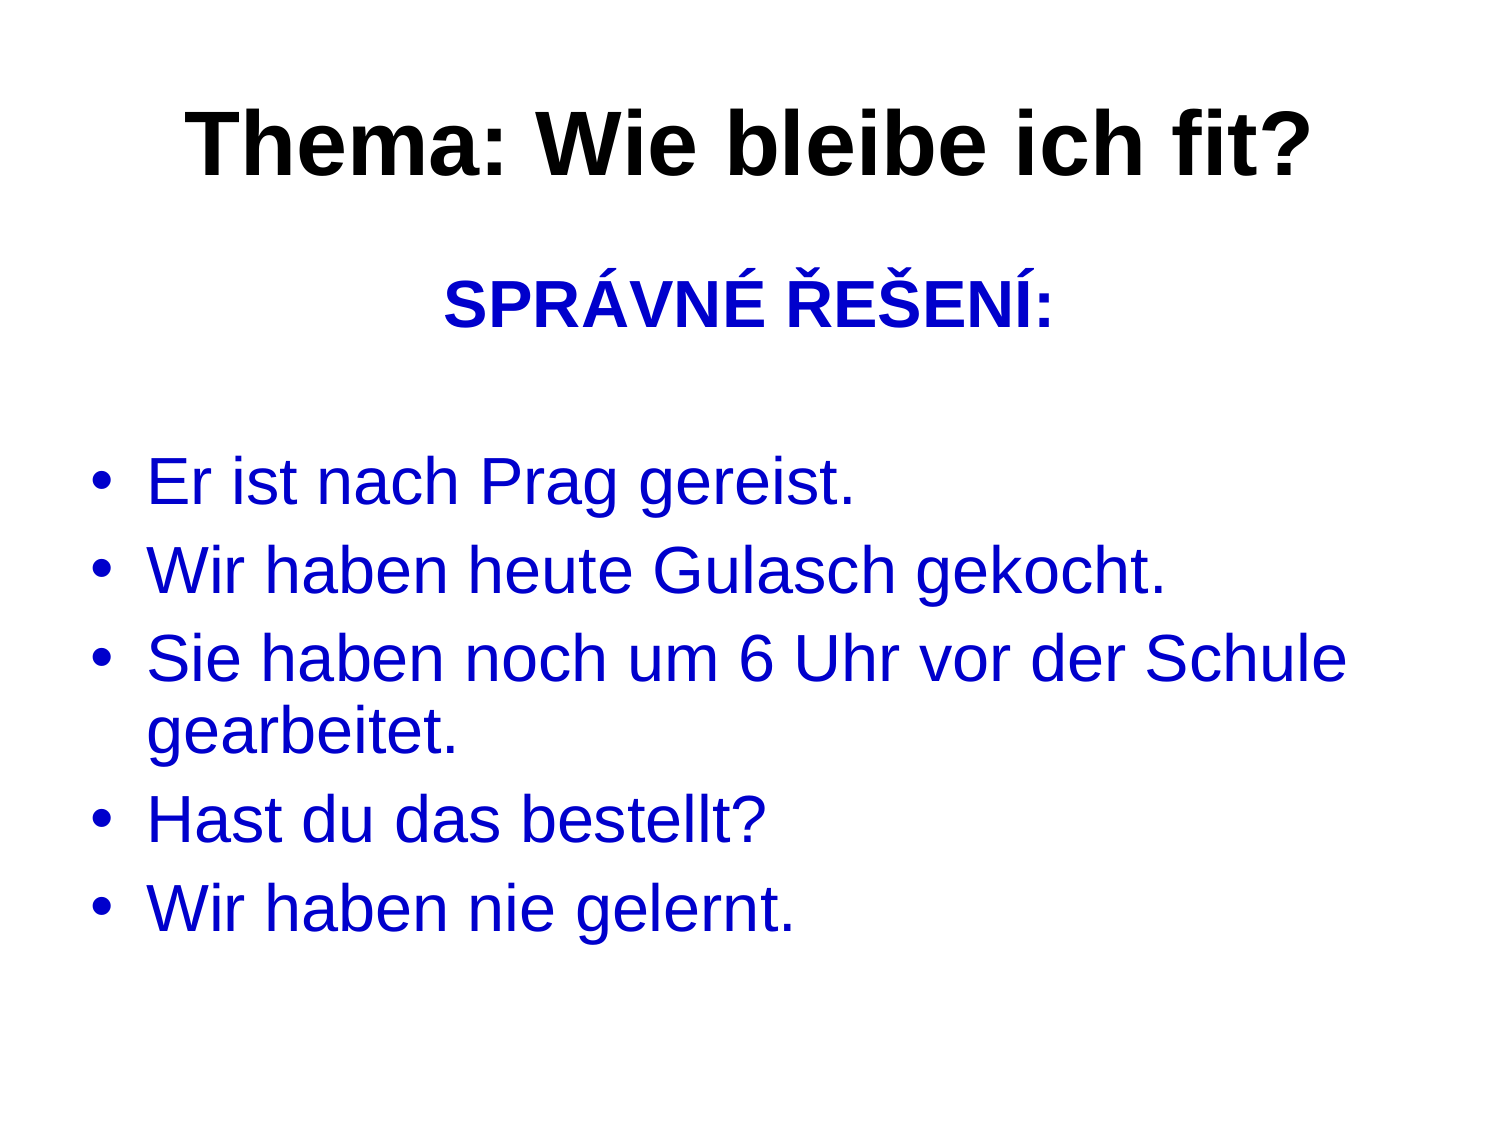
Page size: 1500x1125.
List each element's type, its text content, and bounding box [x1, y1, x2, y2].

list SPRÁVNÉ ŘEŠENÍ: Er ist nach Prag gereist. Wir haben heute Gulasch gekocht. Sie haben noch um 6 Uhr vor der Schule gearbeitet. Hast du das bestellt? Wir haben nie gelernt. [75, 262, 1426, 1045]
title Thema: Wie bleibe ich fit? [75, 45, 1426, 233]
